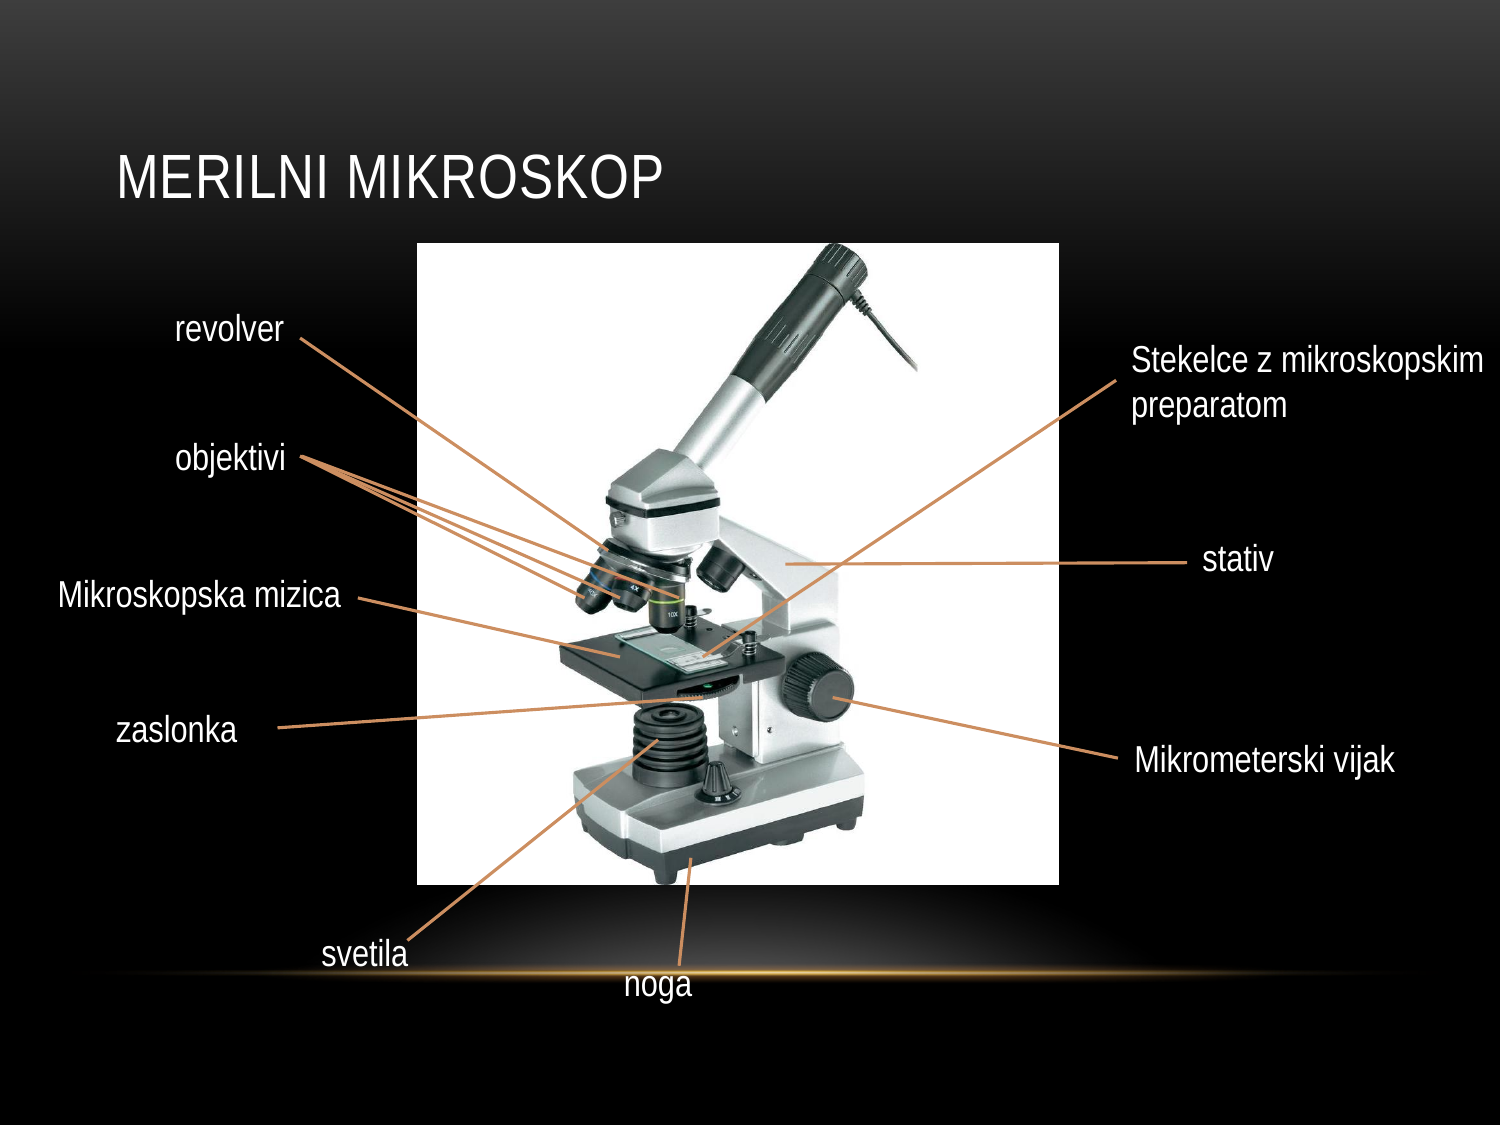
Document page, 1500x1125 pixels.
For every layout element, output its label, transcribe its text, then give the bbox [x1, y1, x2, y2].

title MERILNI MIKROSKOP [100, 30, 1401, 219]
text_box revolver [160, 296, 300, 357]
text_box noga [609, 951, 707, 1012]
text_box zaslonka [101, 697, 253, 758]
text_box svetila [306, 921, 424, 982]
text_box Mikrometerski vijak [1119, 727, 1411, 788]
text_box Mikroskopska mizica [42, 562, 357, 623]
text_box objektivi [160, 425, 301, 486]
text_box stativ [1187, 527, 1290, 587]
picture [0, 0, 1500, 1125]
text_box Stekelce z mikroskopskim preparatom [1116, 327, 1500, 432]
